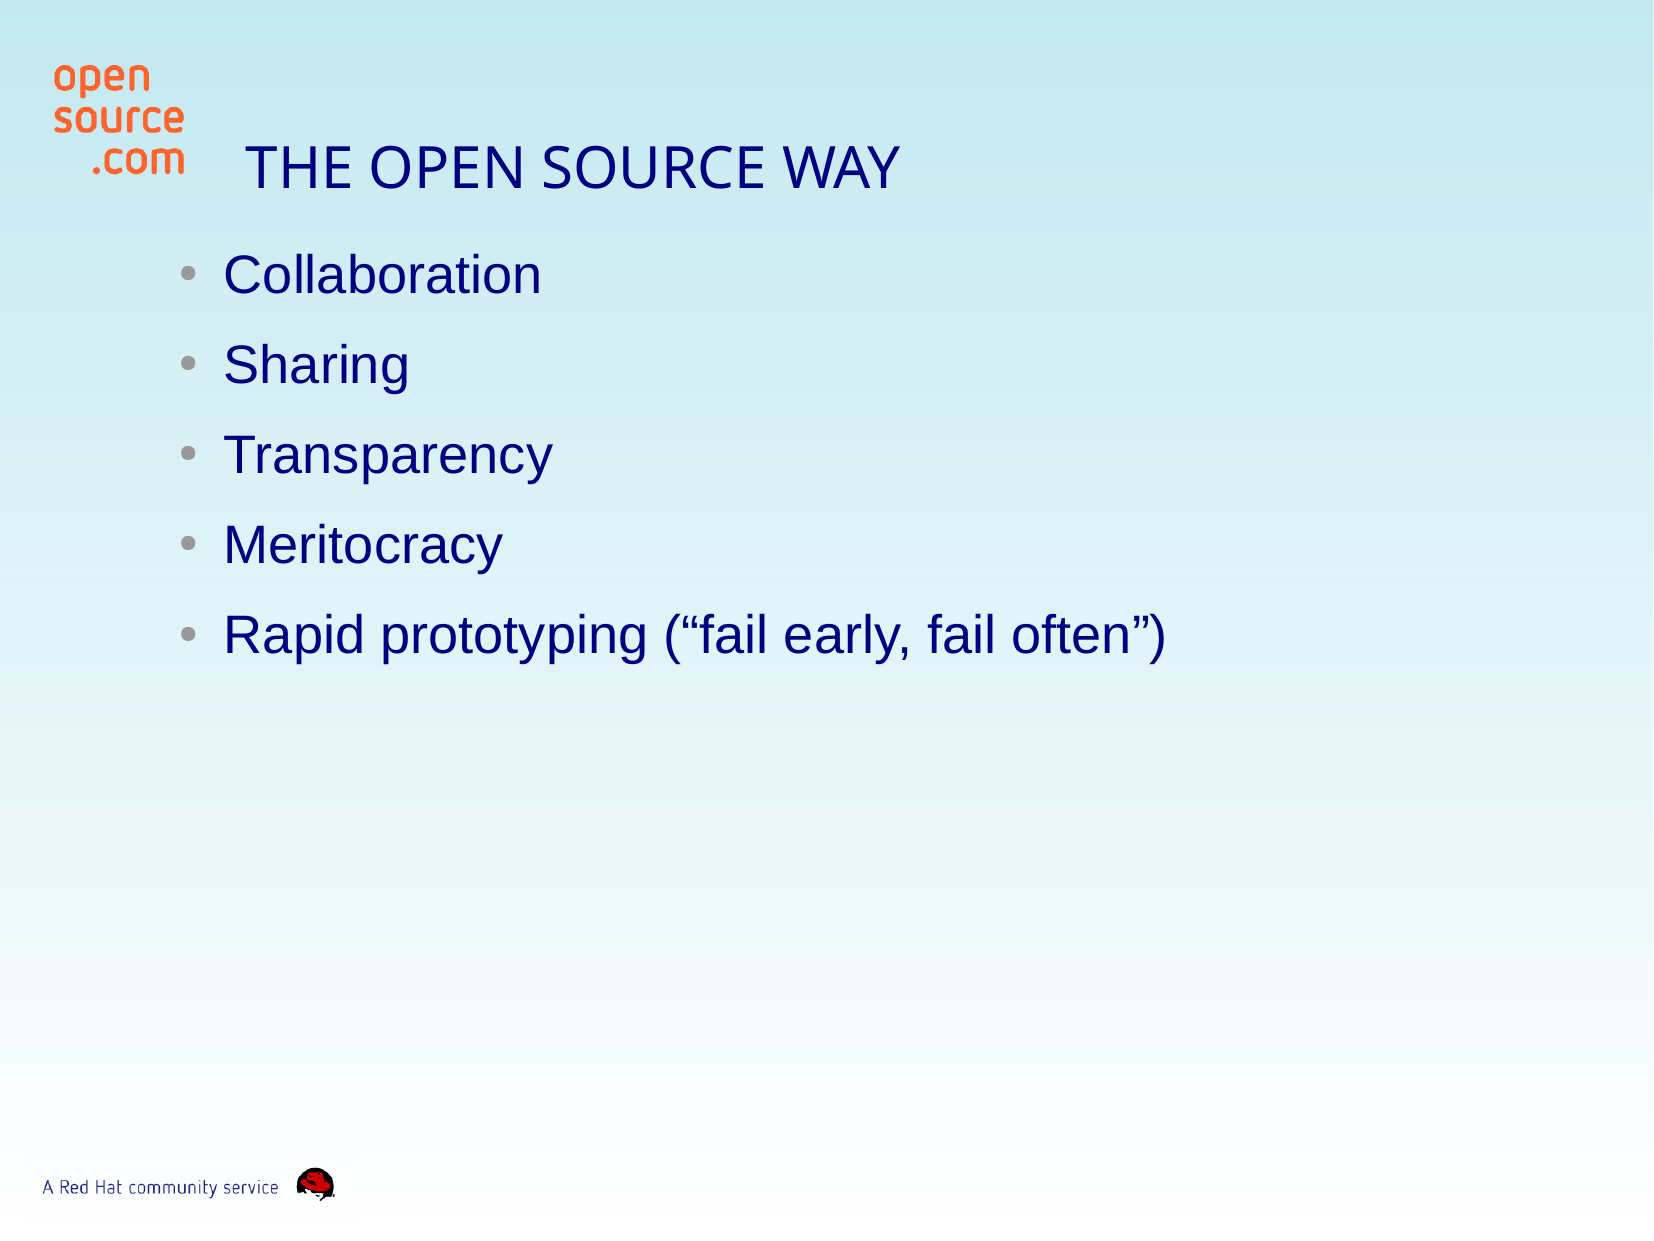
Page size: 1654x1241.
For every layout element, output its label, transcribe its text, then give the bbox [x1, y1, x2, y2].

picture [0, 0, 1654, 1241]
list Collaboration Sharing Transparency Meritocracy Rapid prototyping (“fail early, fail often”) [86, 244, 1576, 1039]
text_box THE OPEN SOURCE WAY [230, 118, 1570, 284]
